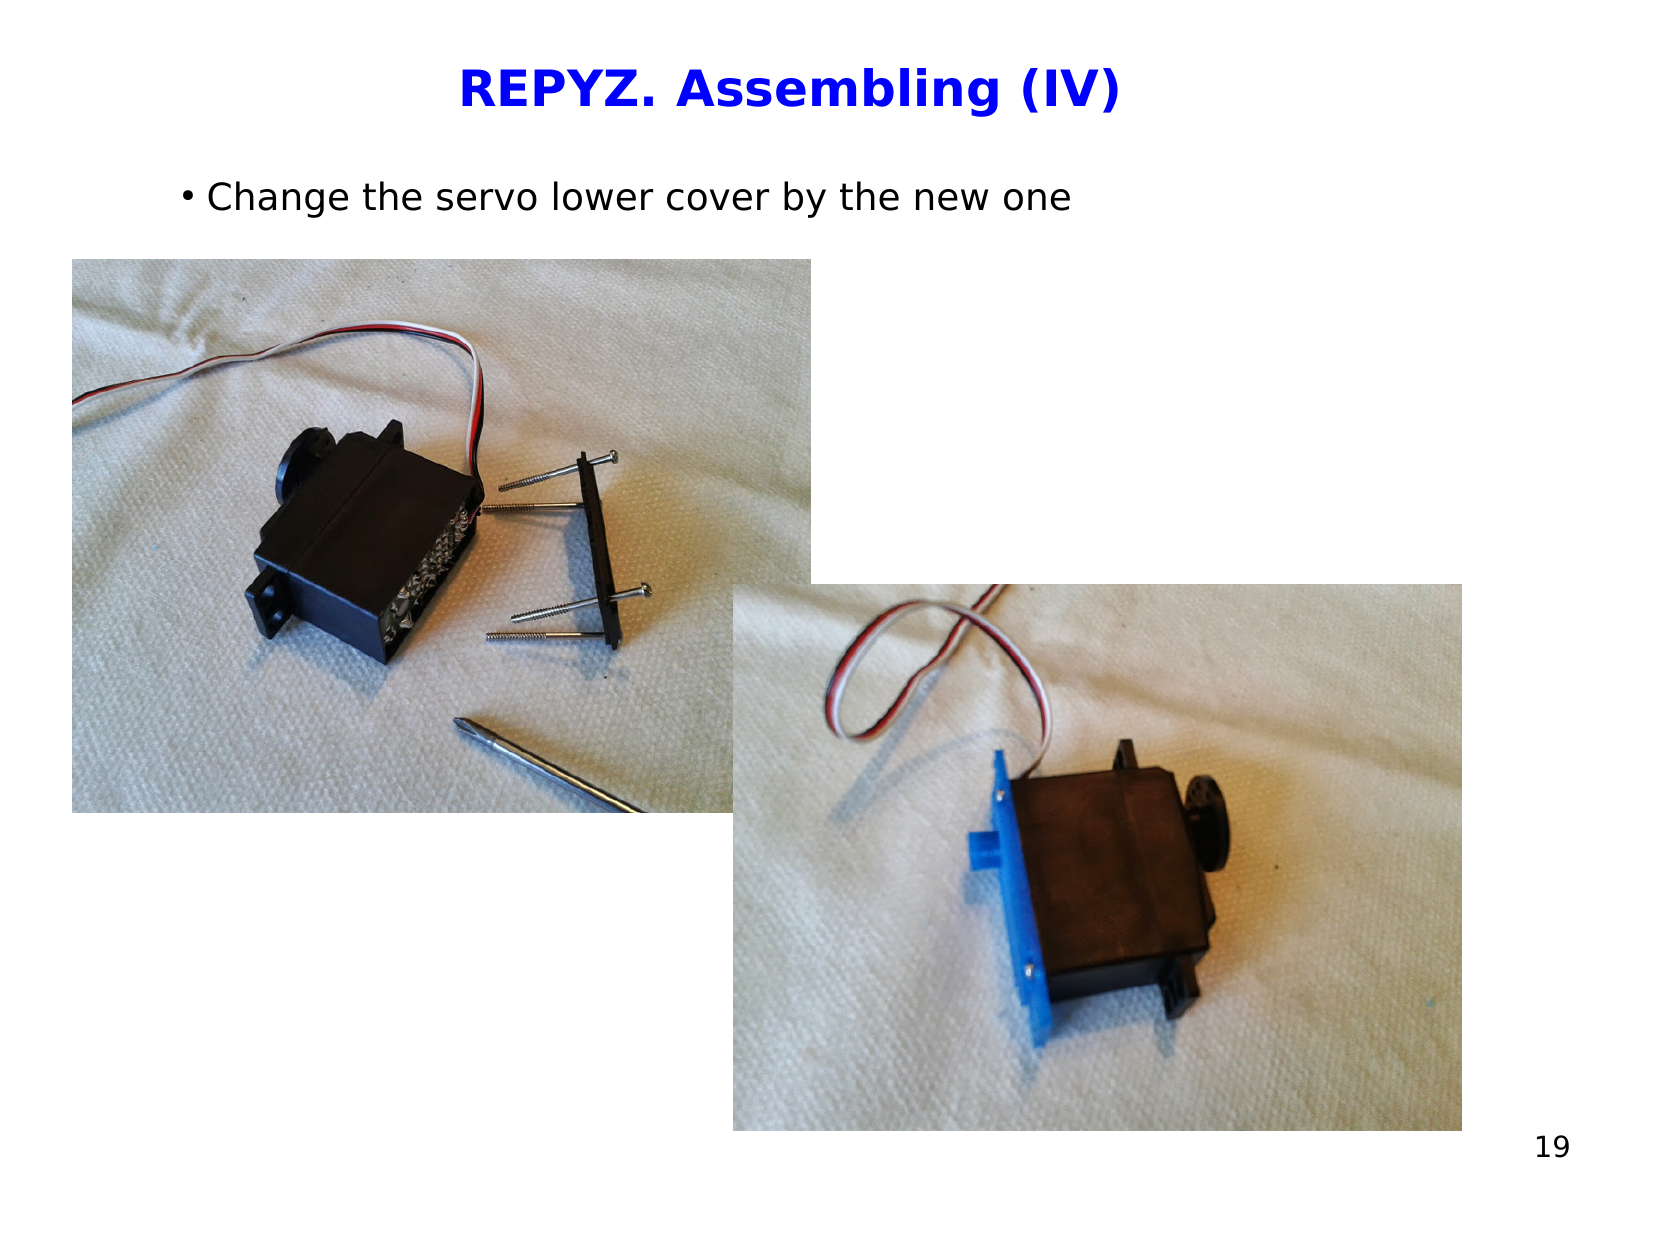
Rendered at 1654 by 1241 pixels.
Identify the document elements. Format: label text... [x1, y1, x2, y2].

text_box Change the servo lower cover by the new one [166, 168, 1263, 227]
text_box REPYZ. Assembling (IV) [443, 52, 1156, 126]
picture [72, 259, 1462, 1131]
